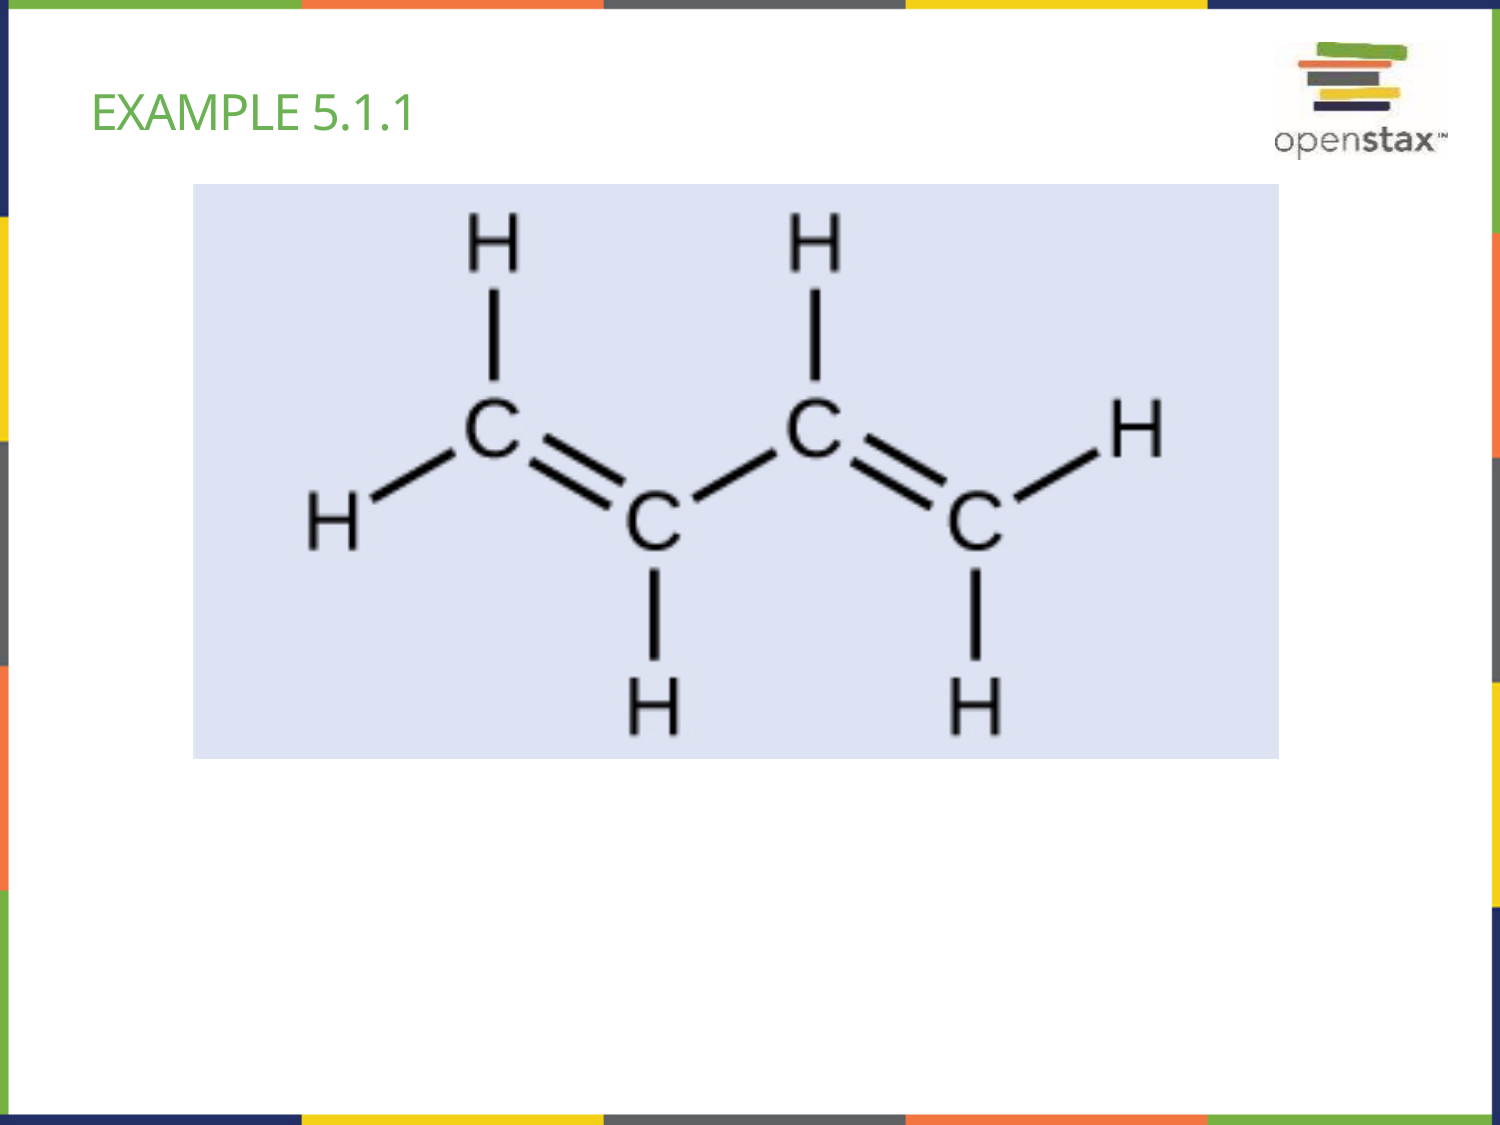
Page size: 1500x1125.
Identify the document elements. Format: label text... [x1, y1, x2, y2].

title Example 5.1.1 [75, 39, 1398, 148]
picture [0, 0, 1500, 1125]
